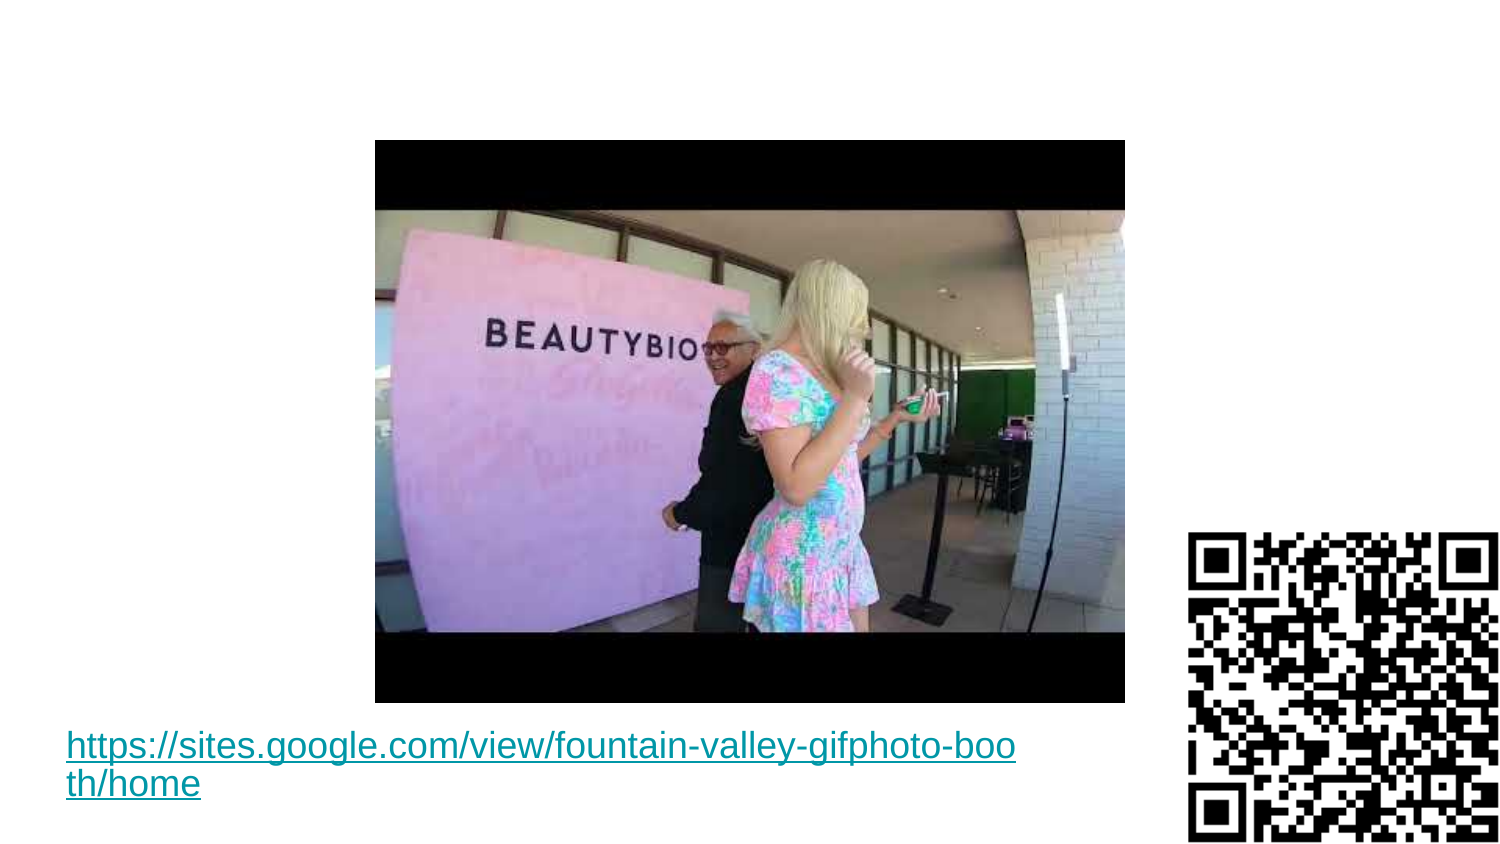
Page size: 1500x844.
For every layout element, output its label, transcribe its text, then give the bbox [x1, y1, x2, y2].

list https://sites.google.com/view/fountain-valley-gifphoto-booth/home [51, 694, 1036, 794]
picture [375, 140, 1125, 704]
picture [1187, 531, 1500, 844]
